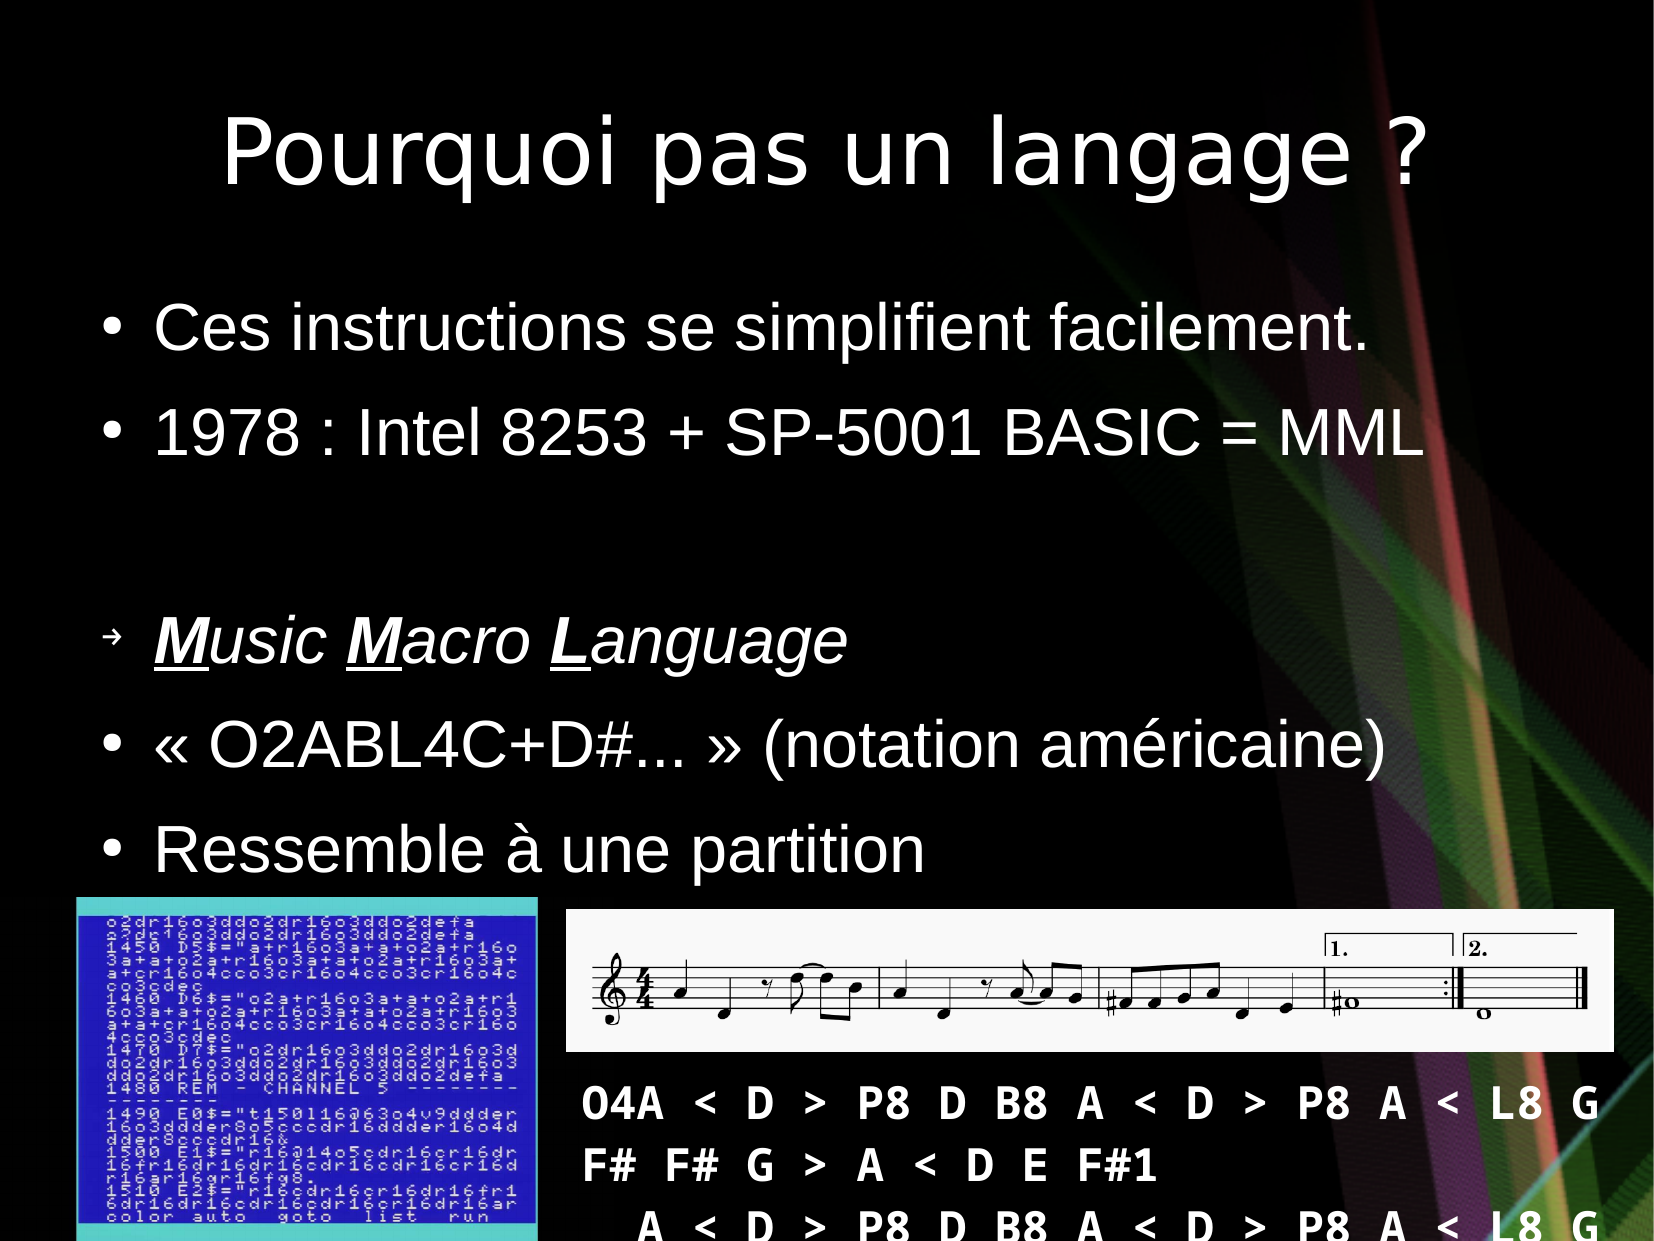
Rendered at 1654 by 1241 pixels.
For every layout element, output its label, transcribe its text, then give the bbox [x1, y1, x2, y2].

text_box O4A < D > P8 D B8 A < D > P8 A < L8 G F# F# G > A < D E F#1 A < D > P8 D B8 A < D > P8 A < L8 G F# F# G > A < D E D#1 [566, 1062, 1619, 1241]
title Pourquoi pas un langage ? [82, 49, 1571, 257]
list Ces instructions se simplifient facilement. 1978 : Intel 8253 + SP-5001 BASIC = MML Music Macro Language « O2ABL4C+D#... » (notation américaine) Ressemble à une partition [82, 290, 1571, 909]
picture [0, 0, 1654, 1241]
